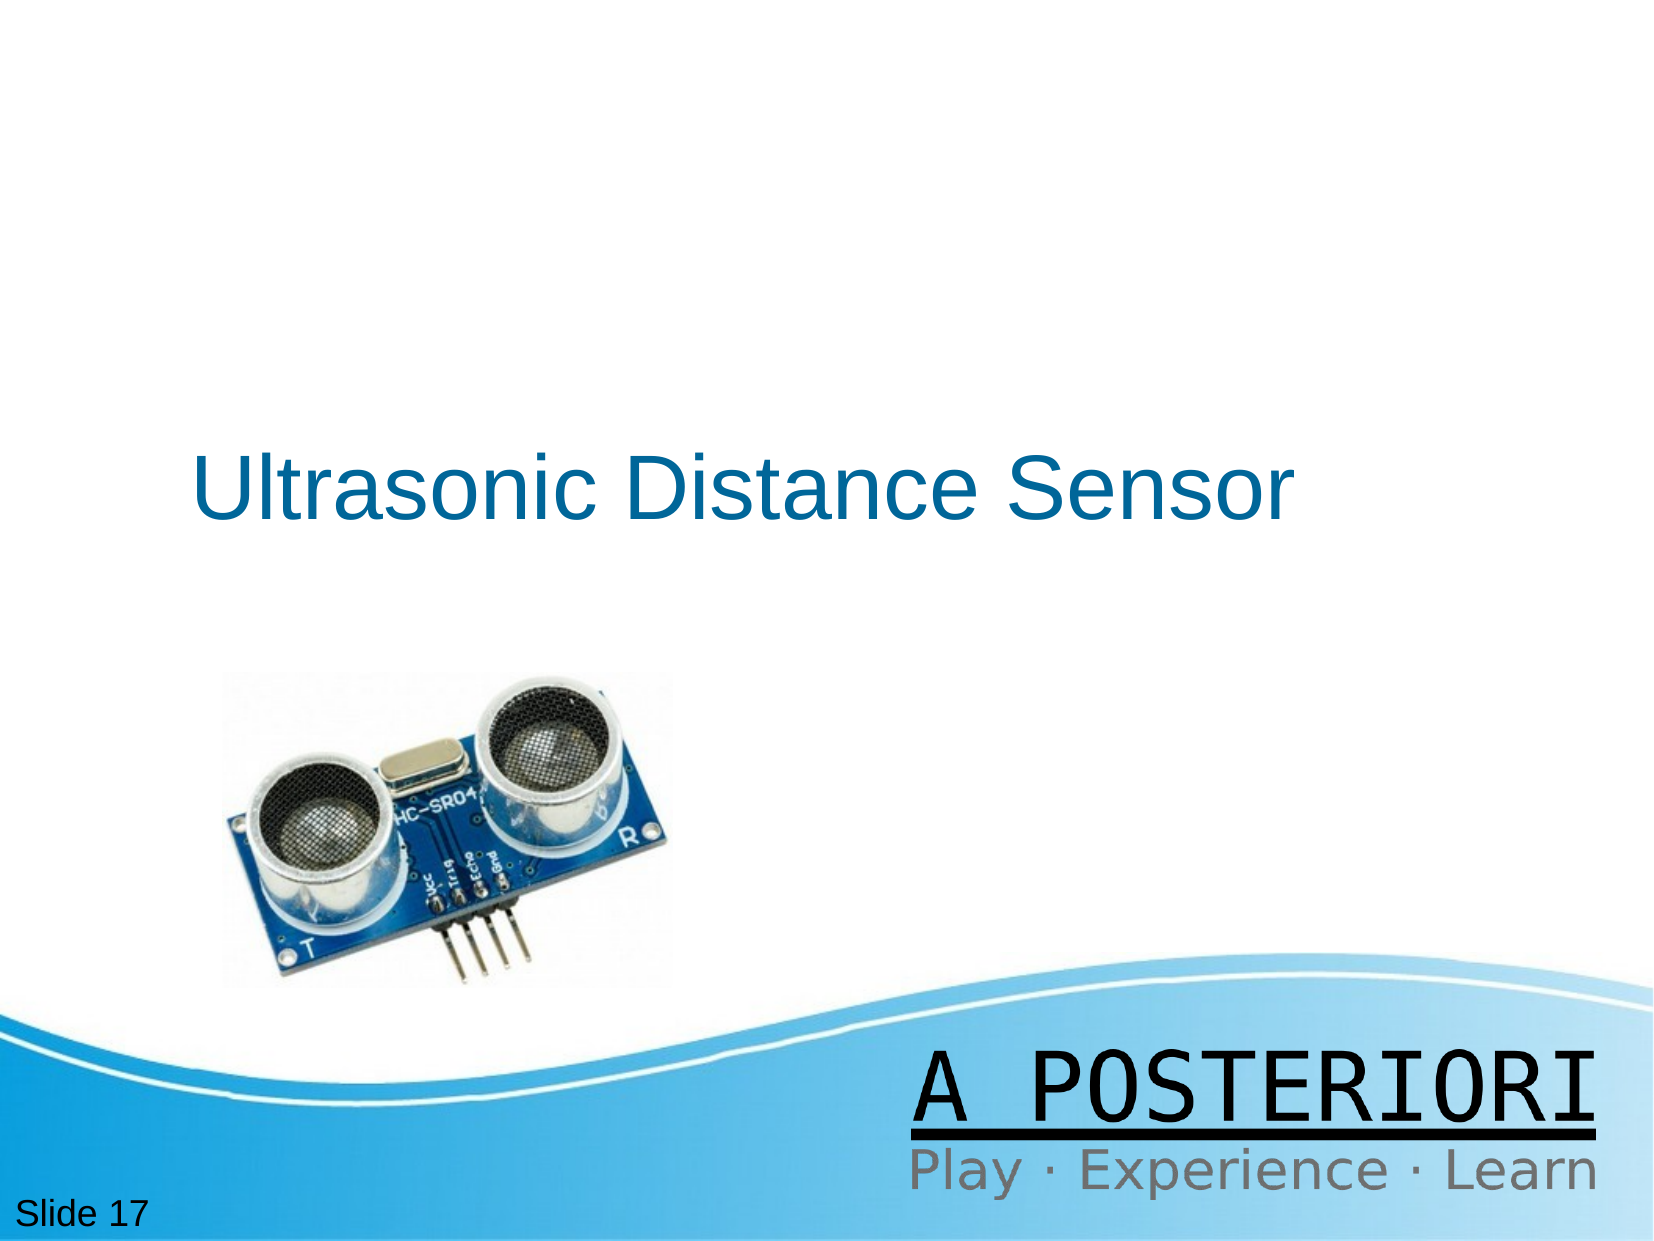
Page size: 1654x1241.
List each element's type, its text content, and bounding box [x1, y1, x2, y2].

title Ultrasonic Distance Sensor [0, 384, 1489, 592]
picture [0, 672, 1654, 1241]
